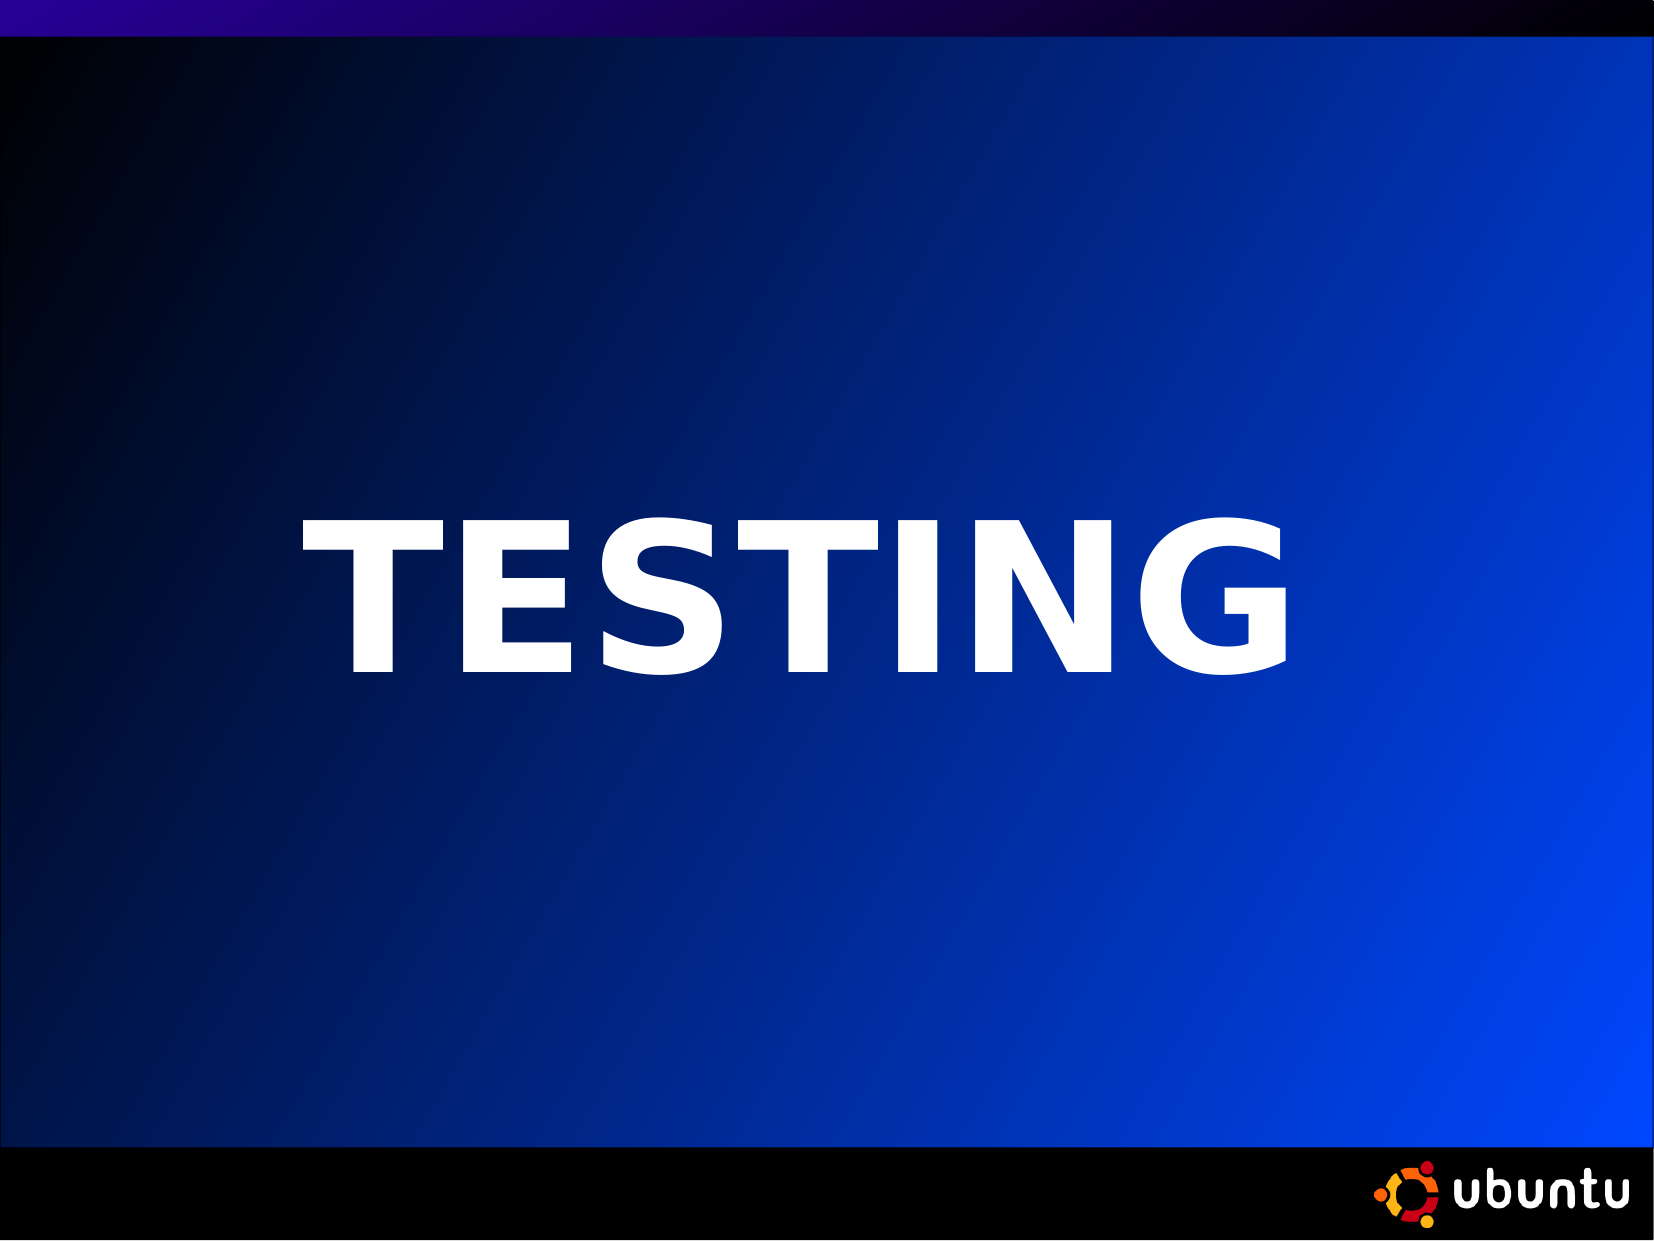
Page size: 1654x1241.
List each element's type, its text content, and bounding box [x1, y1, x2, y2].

text_box [0, 0, 1654, 1240]
text_box TESTING [302, 477, 1302, 720]
picture [1374, 1161, 1629, 1228]
